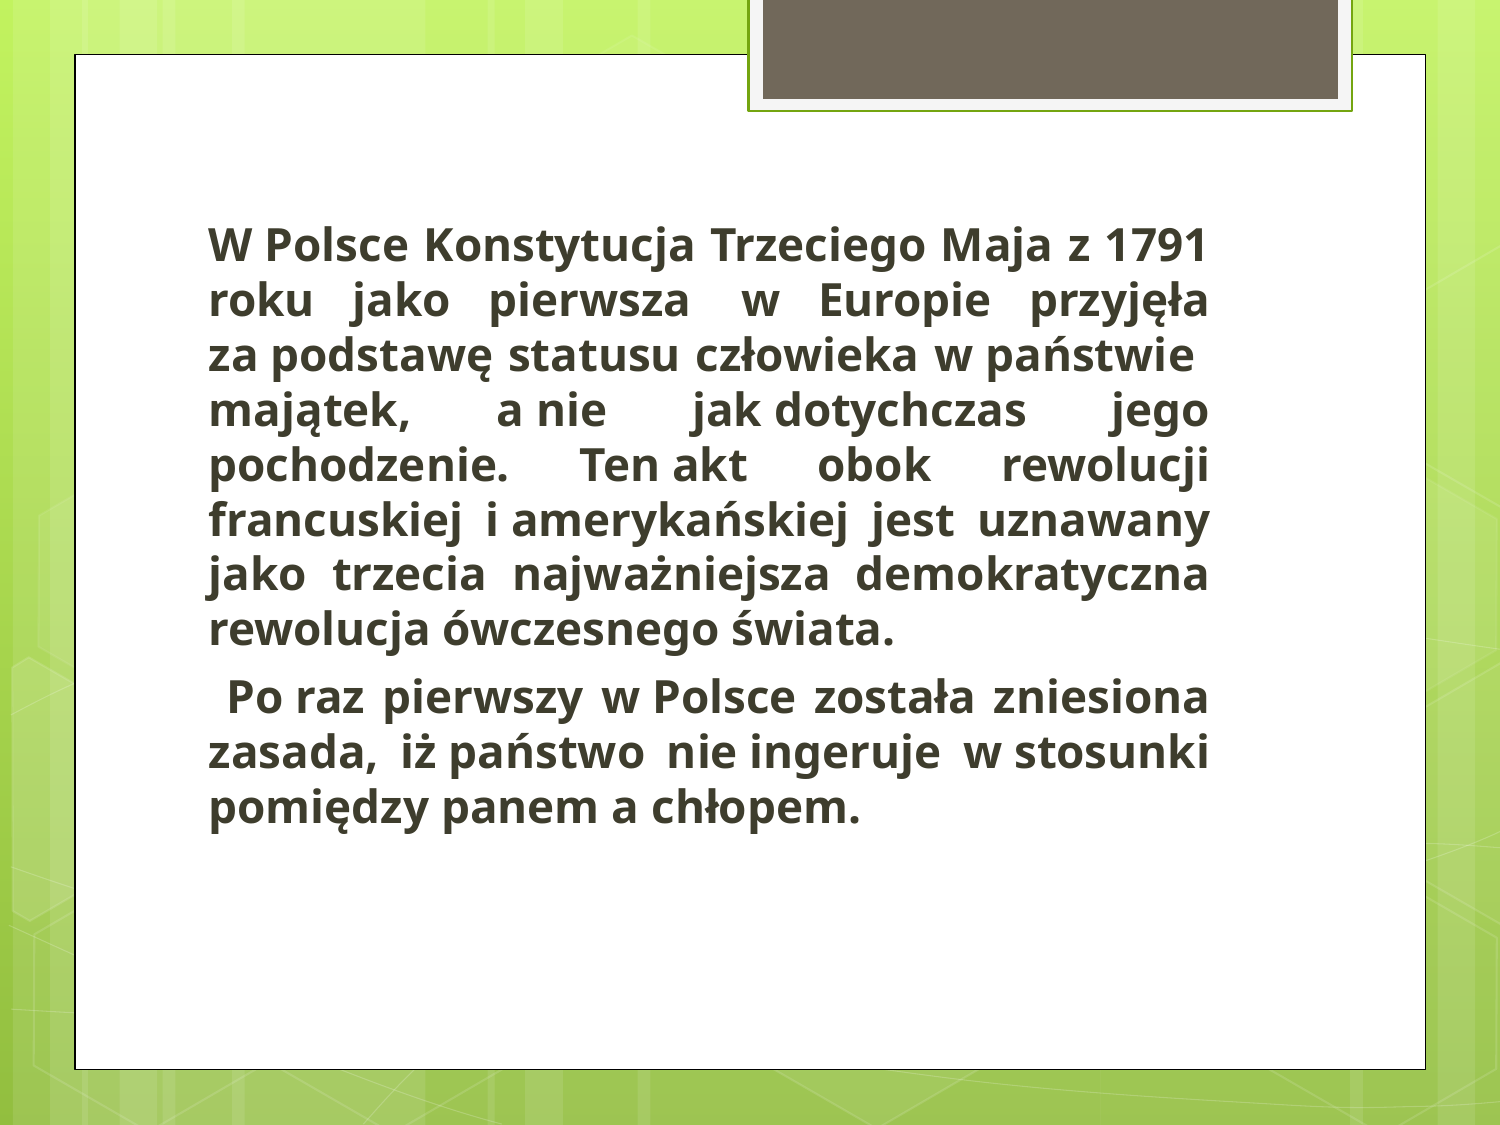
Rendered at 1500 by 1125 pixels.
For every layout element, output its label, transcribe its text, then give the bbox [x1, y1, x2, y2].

list W Polsce Konstytucja Trzeciego Maja z 1791 roku jako pierwsza w Europie przyjęła za podstawę statusu człowieka w państwie majątek, a nie jak dotychczas jego pochodzenie. Ten akt obok rewolucji francuskiej i amerykańskiej jest uznawany jako trzecia najważniejsza demokratyczna rewolucja ówczesnego świata. Po raz pierwszy w Polsce została zniesiona zasada, iż państwo nie ingeruje w stosunki pomiędzy panem a chłopem. [171, 208, 1283, 957]
